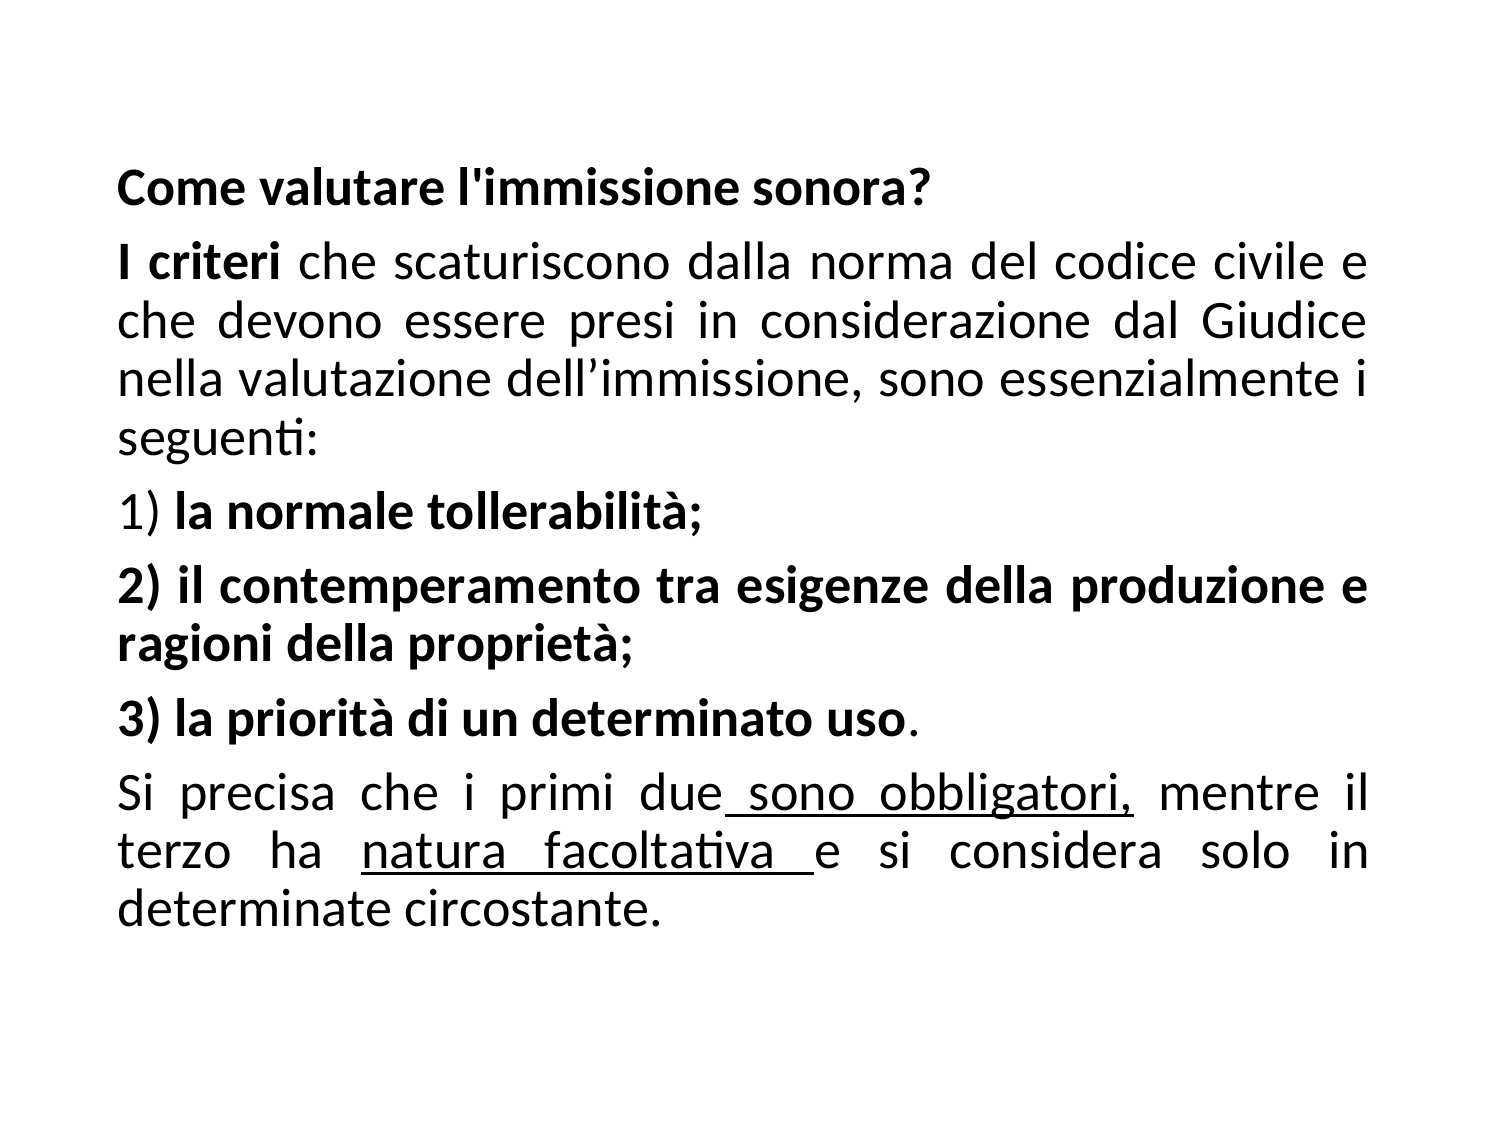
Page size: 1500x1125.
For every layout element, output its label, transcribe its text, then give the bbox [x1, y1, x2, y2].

list Come valutare l'immissione sonora? I criteri che scaturiscono dalla norma del codice civile e che devono essere presi in considerazione dal Giudice nella valutazione dell’immissione, sono essenzialmente i seguenti: 1) la normale tollerabilità; 2) il contemperamento tra esigenze della produzione e ragioni della proprietà; 3) la priorità di un determinato uso. Si precisa che i primi due sono obbligatori, mentre il terzo ha natura facoltativa e si considera solo in determinate circostante. [103, 70, 1397, 1014]
